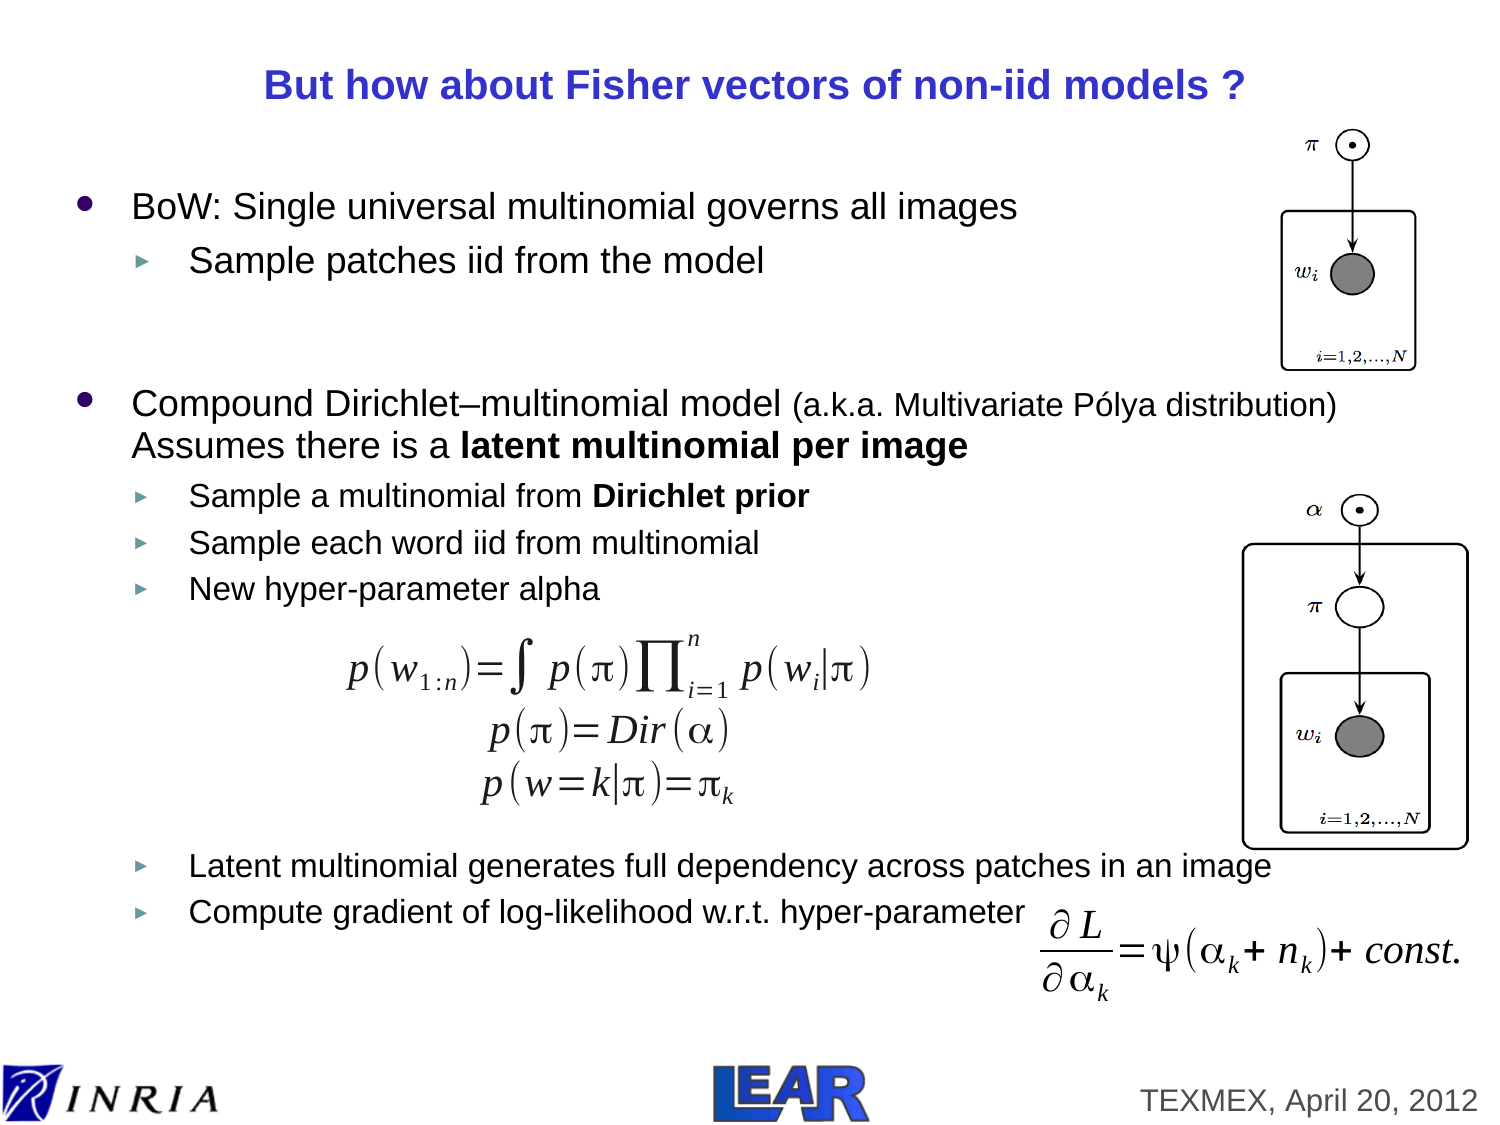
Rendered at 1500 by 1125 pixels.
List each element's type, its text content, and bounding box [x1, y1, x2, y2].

picture [1237, 487, 1476, 857]
picture [709, 1076, 872, 1124]
title But how about Fisher vectors of non-iid models ? [51, 46, 1459, 123]
list BoW: Single universal multinomial governs all images Sample patches iid from the model Compound Dirichlet–multinomial model (a.k.a. Multivariate Pólya distribution) Assumes there is a latent multinomial per image Sample a multinomial from Dirichlet prior Sample each word iid from multinomial New hyper-parameter alpha Latent multinomial generates full dependency across patches in an image Compute gradient of log-likelihood w.r.t. hyper-parameter [75, 186, 1426, 1076]
chart [1031, 902, 1469, 1007]
chart [337, 625, 878, 812]
picture [1275, 116, 1426, 376]
picture [0, 1050, 361, 1125]
